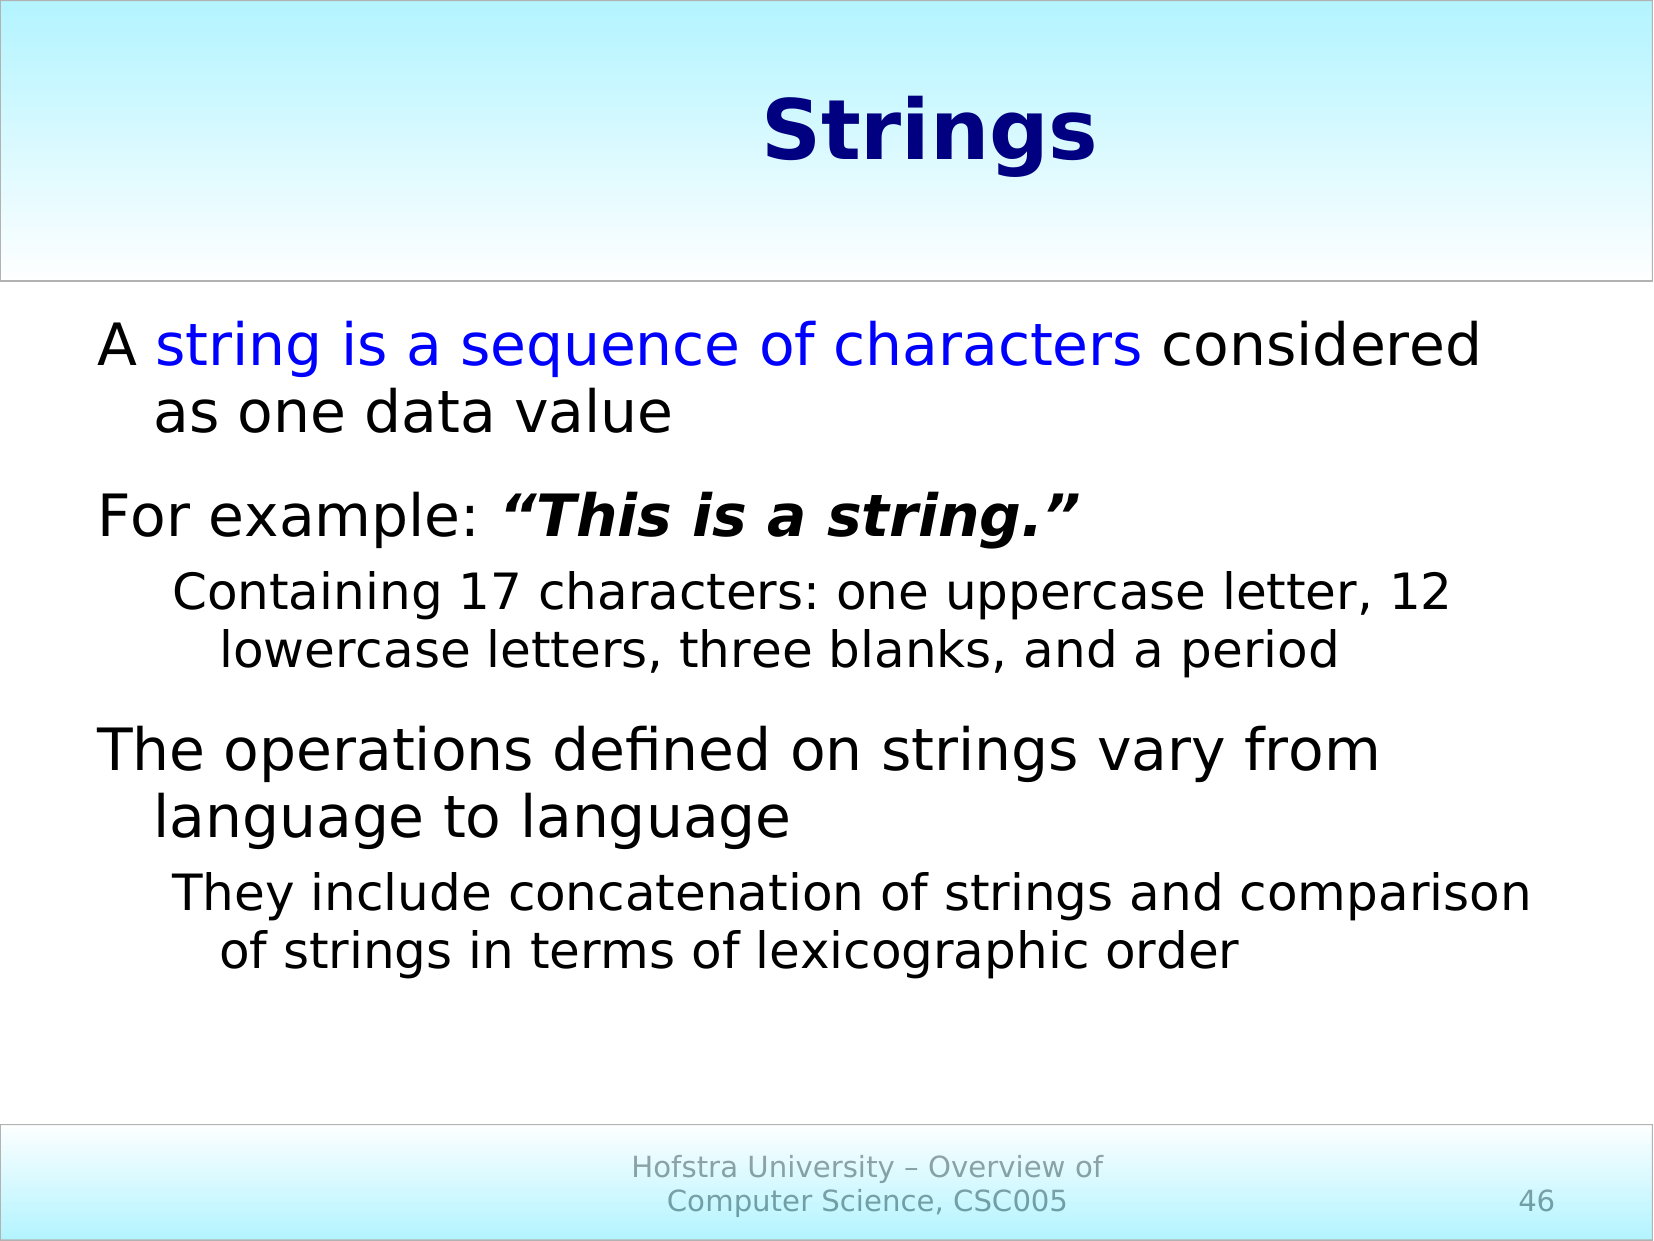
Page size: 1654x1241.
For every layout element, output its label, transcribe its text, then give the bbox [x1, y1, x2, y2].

title Strings [247, 27, 1612, 235]
list A string is a sequence of characters considered as one data value For example: “This is a string.” Containing 17 characters: one uppercase letter, 12 lowercase letters, three blanks, and a period The operations defined on strings vary from language to language They include concatenation of strings and comparison of strings in terms of lexicographic order [82, 303, 1571, 1211]
